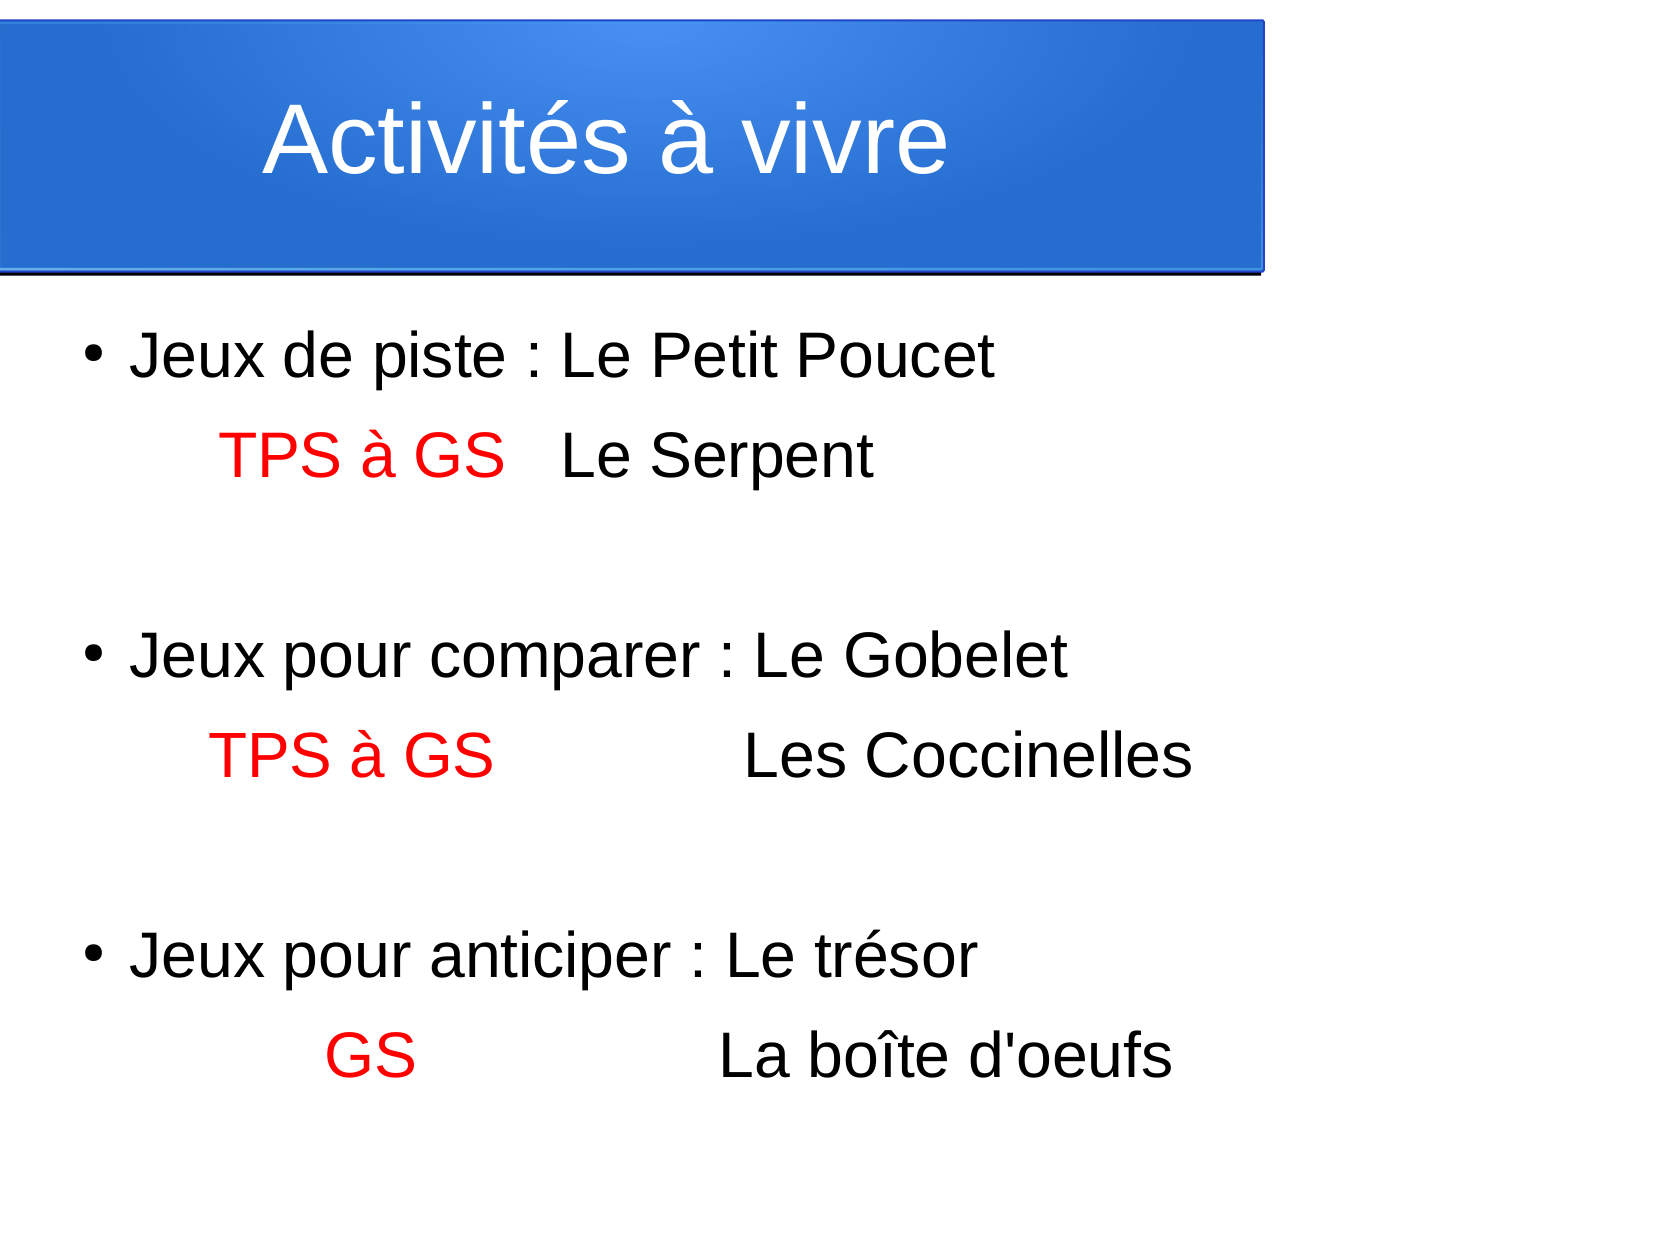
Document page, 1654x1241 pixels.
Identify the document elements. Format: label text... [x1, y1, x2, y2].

list Jeux de piste : Le Petit Poucet TPS à GS Le Serpent Jeux pour comparer : Le Gobelet TPS à GS Les Coccinelles Jeux pour anticiper : Le trésor GS La boîte d'oeufs [66, 318, 1522, 1099]
title Activités à vivre [262, 35, 1430, 243]
